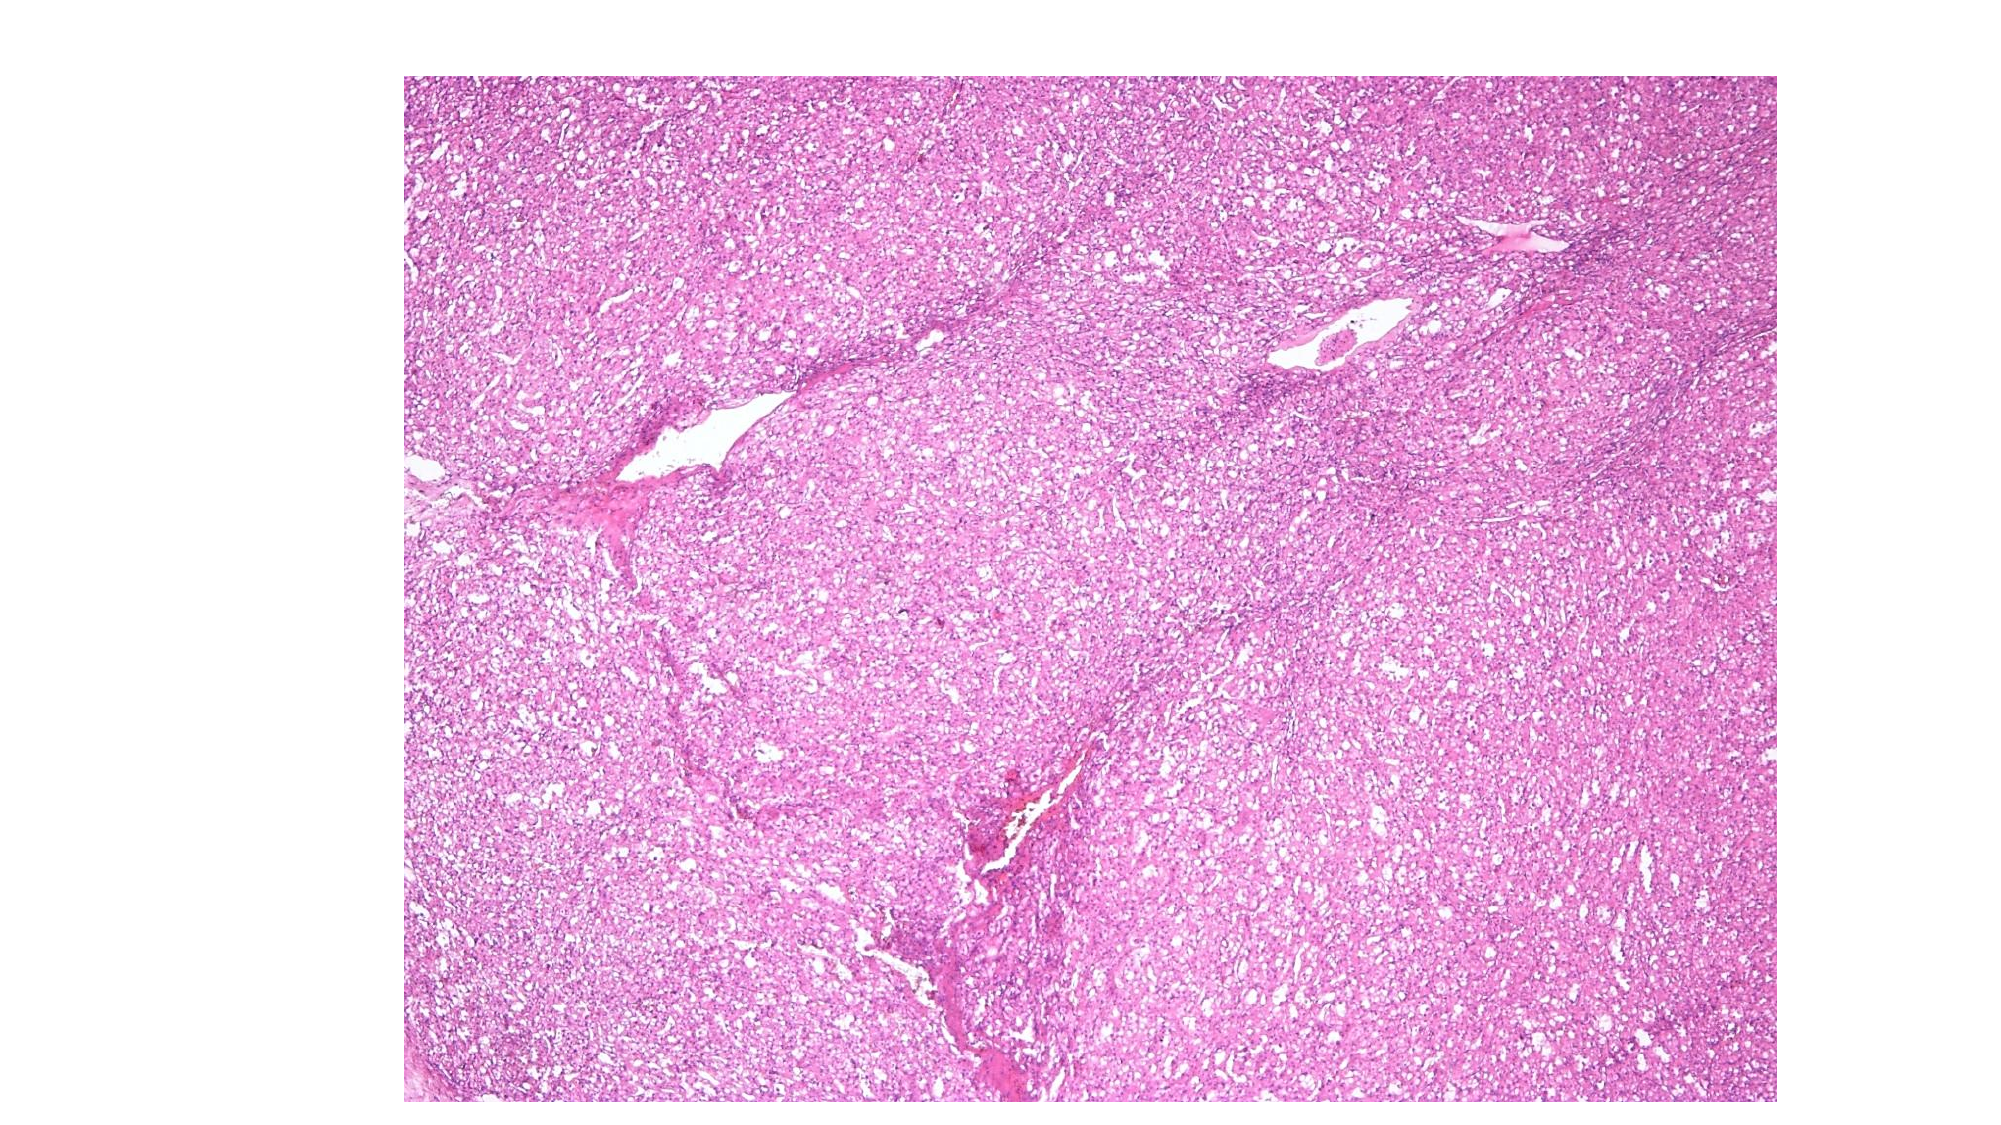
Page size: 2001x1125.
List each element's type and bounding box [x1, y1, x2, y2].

picture [404, 76, 1777, 1102]
